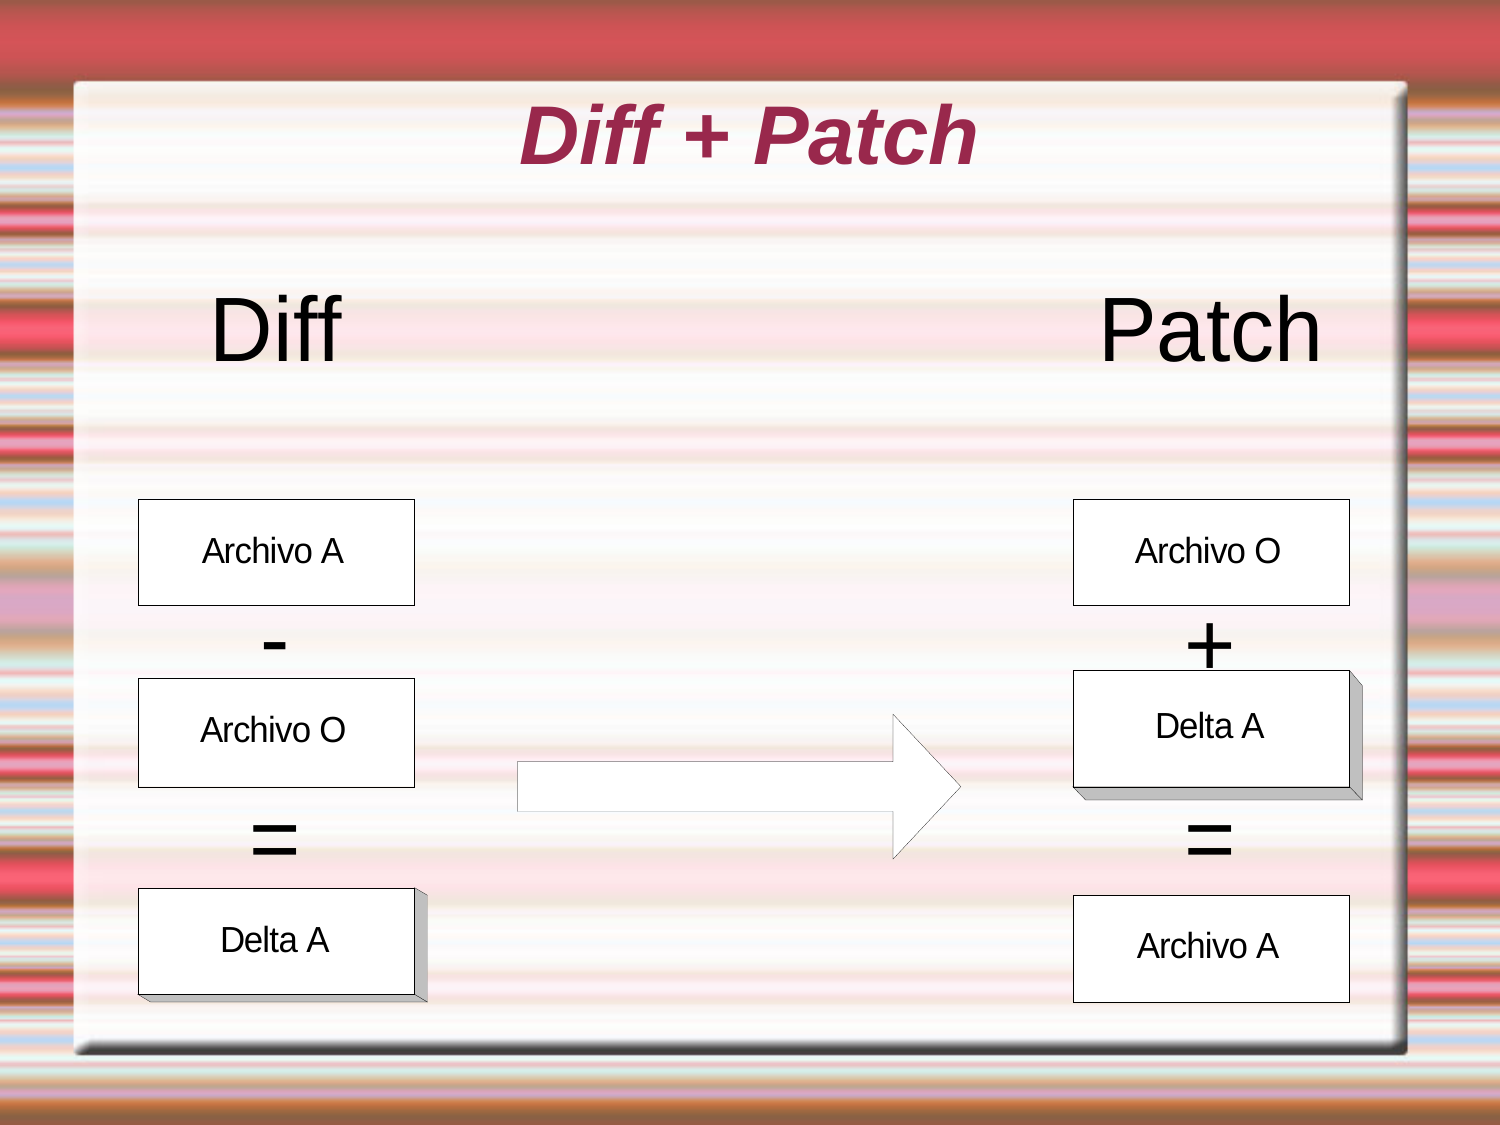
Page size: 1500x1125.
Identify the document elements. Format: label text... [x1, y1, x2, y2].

picture [0, 0, 1500, 1125]
chart [134, 262, 1366, 1006]
title Diff + Patch [75, 45, 1426, 233]
